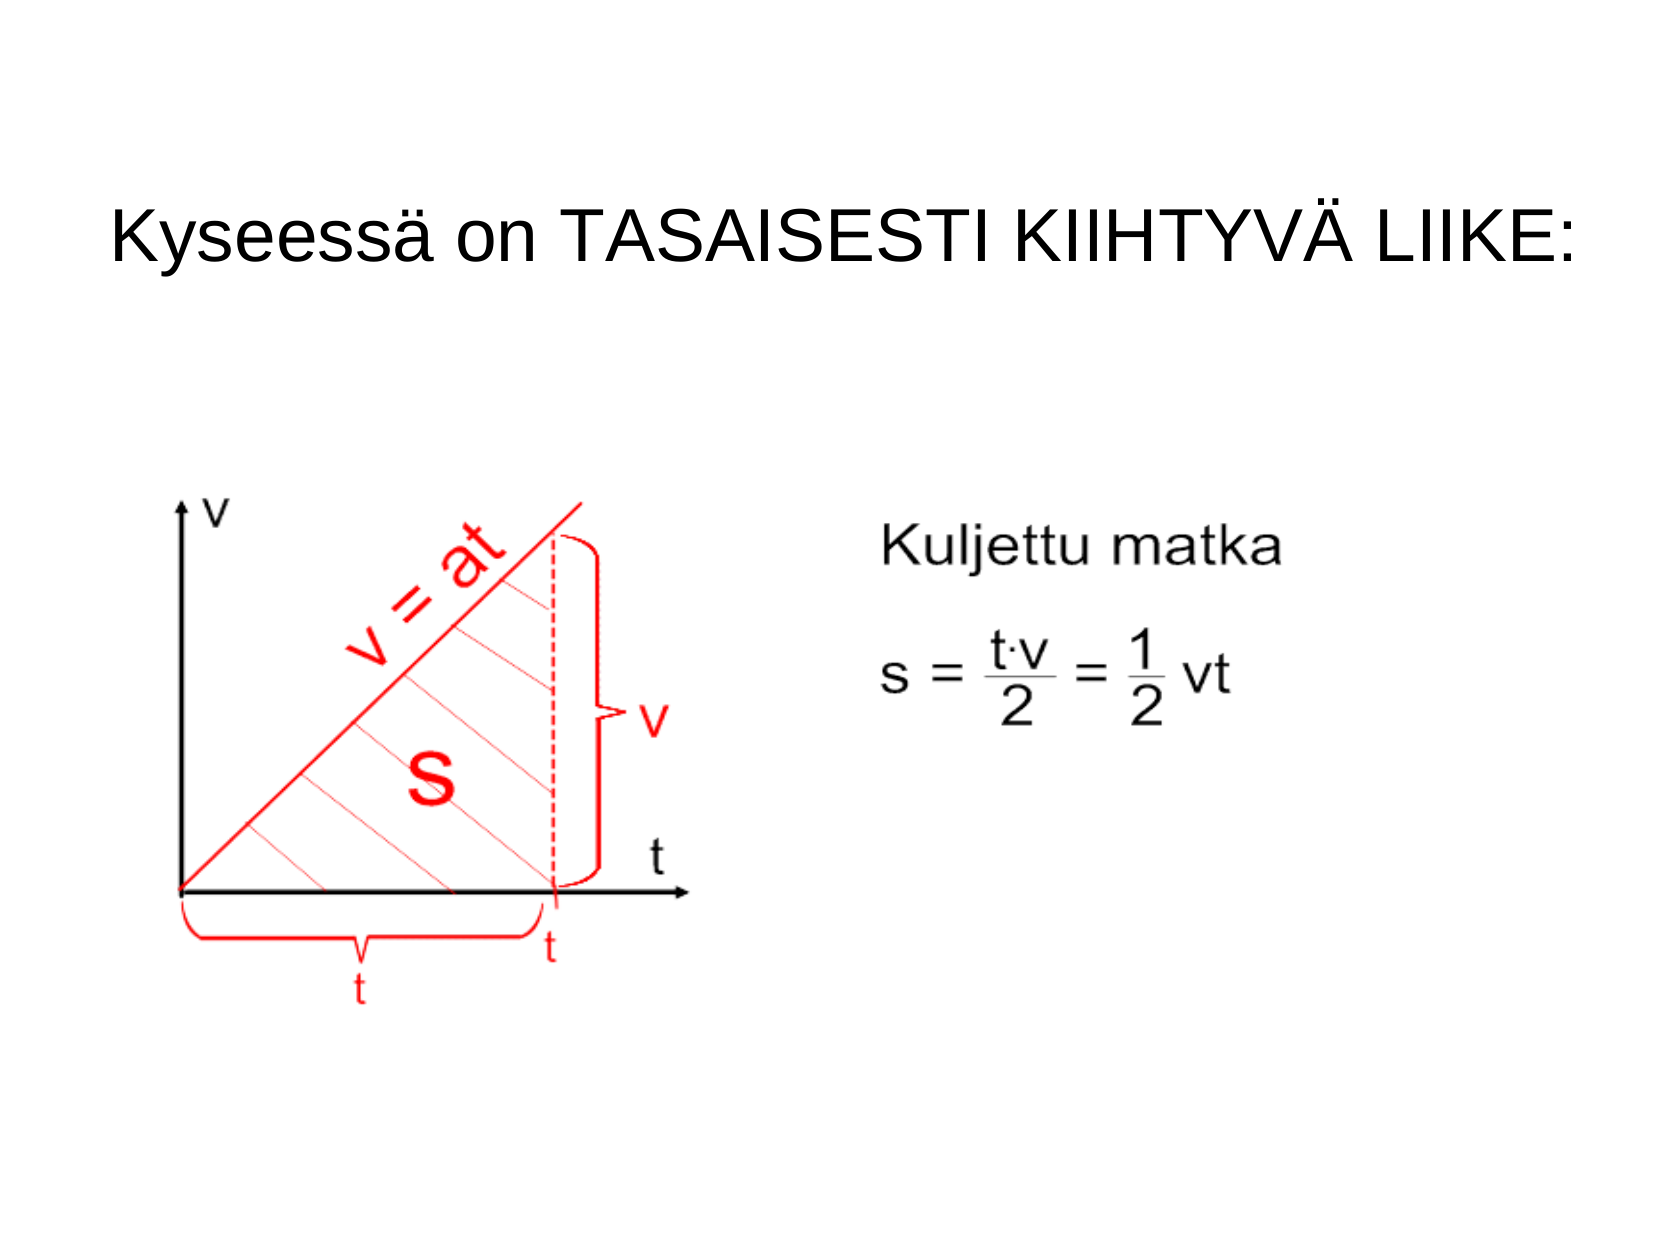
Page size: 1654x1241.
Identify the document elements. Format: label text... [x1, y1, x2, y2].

text_box Kyseessä on TASAISESTI KIIHTYVÄ LIIKE: [94, 178, 1595, 284]
picture [826, 472, 1338, 762]
picture [106, 401, 766, 1062]
